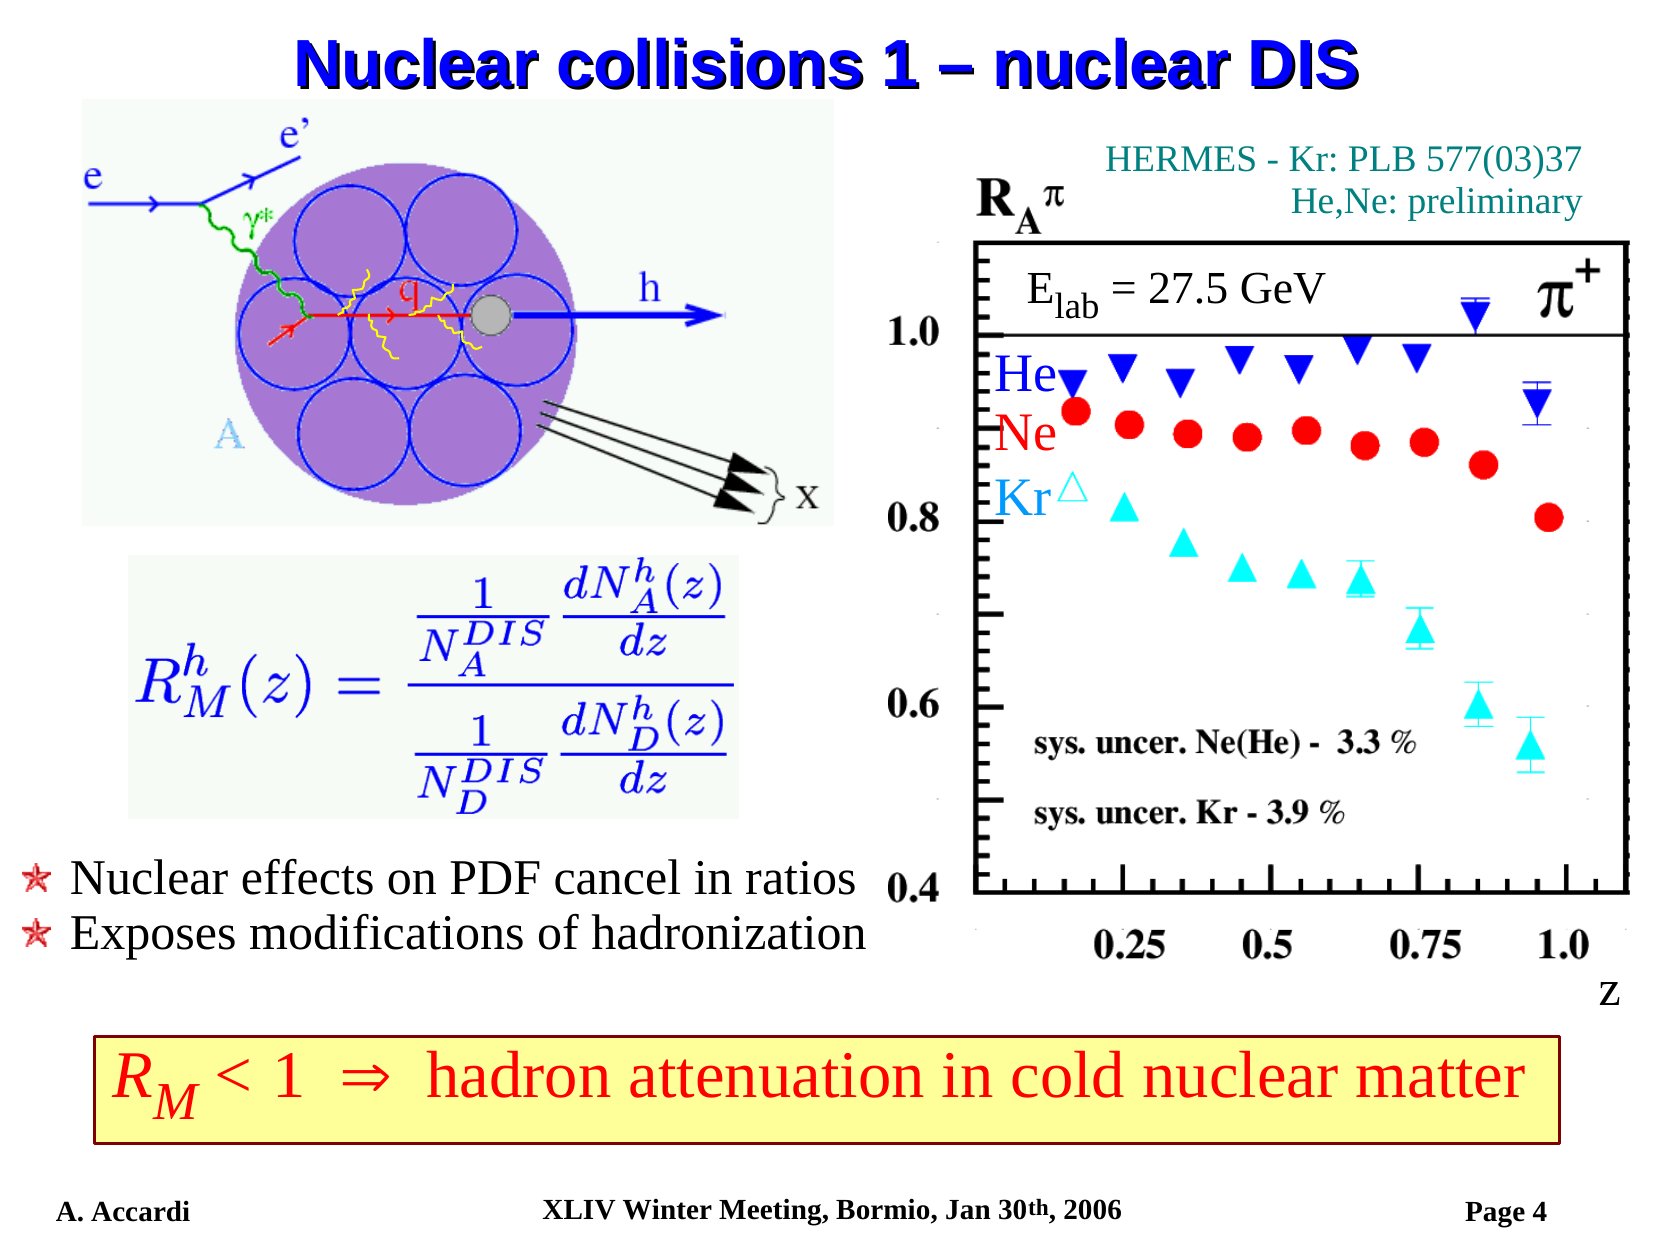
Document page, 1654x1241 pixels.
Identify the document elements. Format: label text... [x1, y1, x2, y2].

text_box Page <number> [1465, 1195, 1654, 1234]
text_box RM < 1  hadron attenuation in cold nuclear matter [94, 1036, 1560, 1144]
text_box Nuclear collisions 1 – nuclear DIS [29, 23, 1625, 109]
picture [82, 99, 834, 527]
text_box z [1598, 964, 1622, 1023]
text_box XLIV Winter Meeting, Bormio, Jan 30th, 2006 [542, 1193, 1123, 1233]
text_box Kr [994, 467, 1070, 533]
text_box Nuclear effects on PDF cancel in ratios Exposes modifications of hadronization [22, 849, 893, 971]
text_box HERMES - Kr: PLB 577(03)37 He,Ne: preliminary [1105, 138, 1593, 230]
text_box A. Accardi [37, 1187, 209, 1241]
text_box Ne [994, 402, 1070, 467]
picture [888, 176, 1631, 964]
text_box Elab = 27.5 GeV [1026, 262, 1327, 331]
picture [128, 555, 739, 819]
text_box He [994, 343, 1070, 402]
